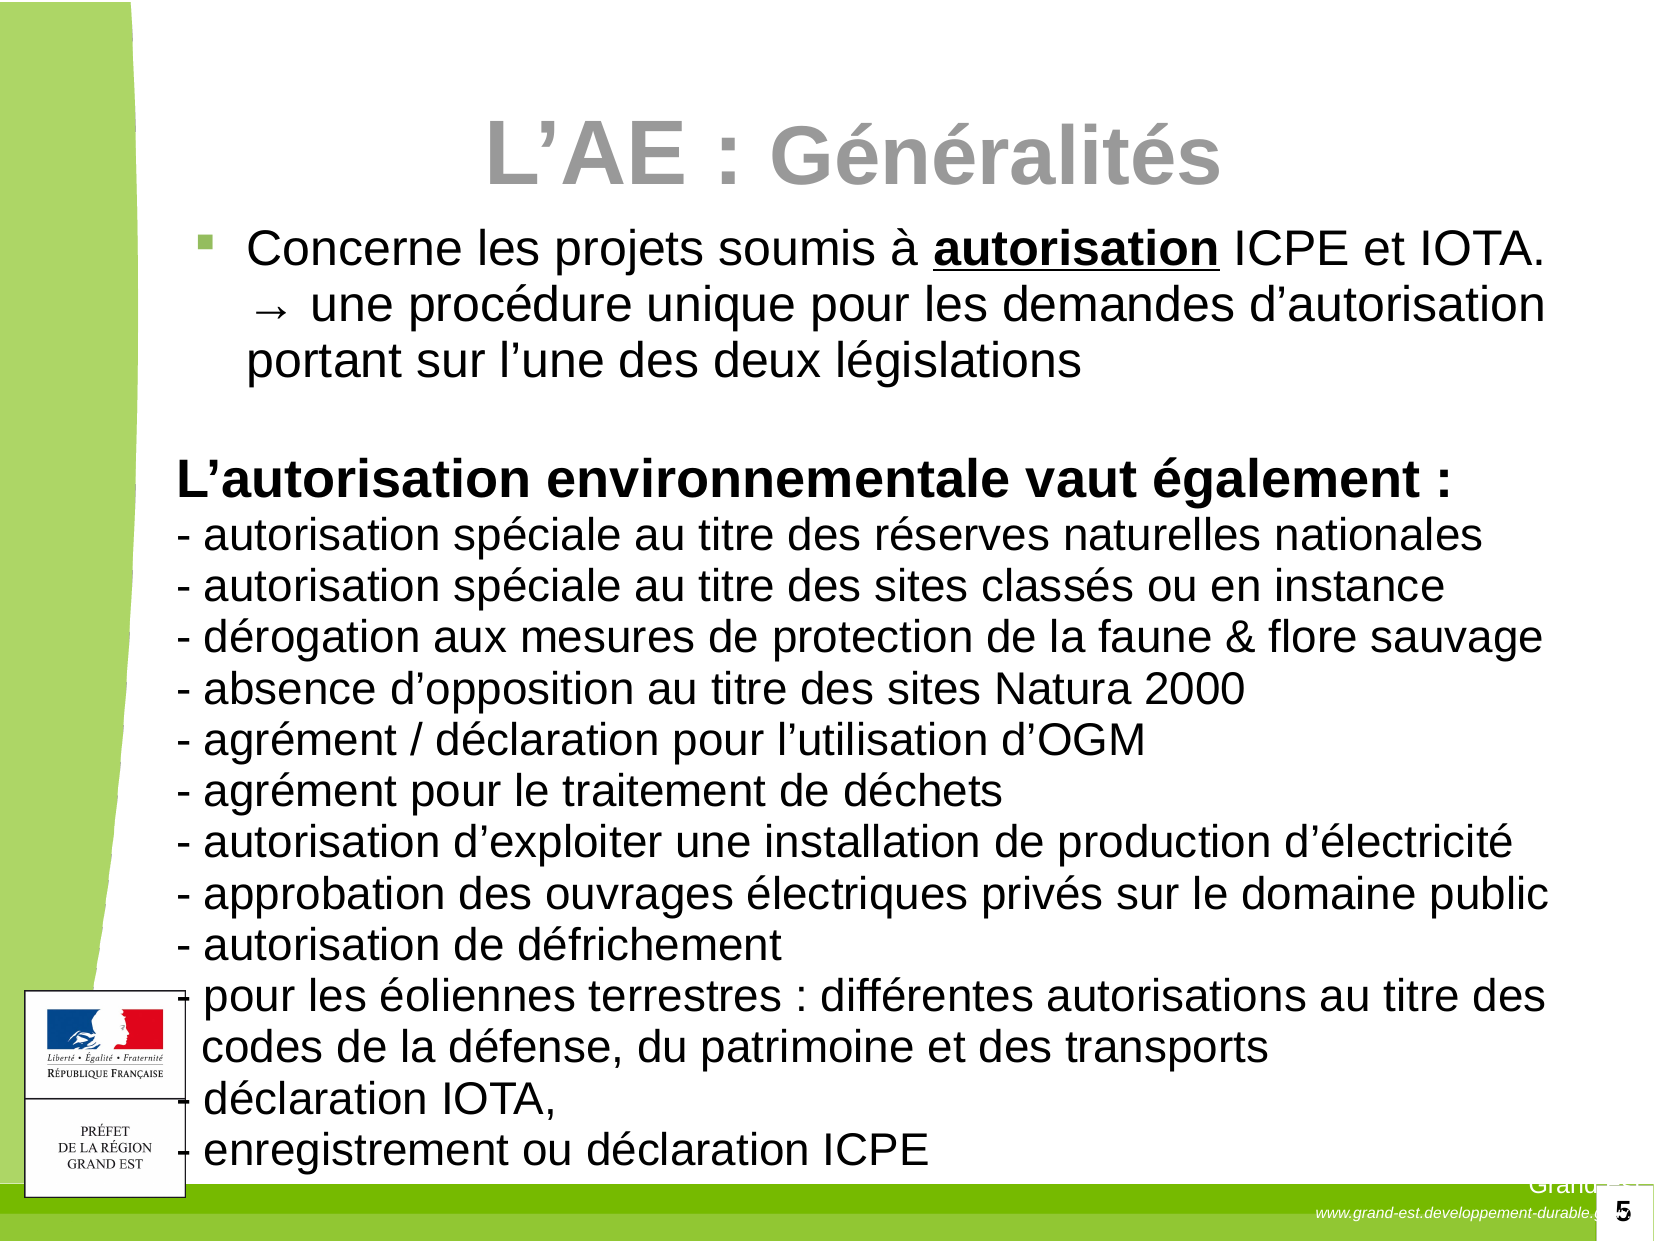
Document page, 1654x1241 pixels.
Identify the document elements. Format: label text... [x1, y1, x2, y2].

title L’AE : Généralités [136, 56, 1571, 250]
picture [0, 2, 1654, 1241]
text_box Concerne les projets soumis à autorisation ICPE et IOTA. → une procédure unique pour les demandes d’autorisation portant sur l’une des deux législations L’autorisation environnementale vaut également : - autorisation spéciale au titre des réserves naturelles nationales - autorisation spéciale au titre des sites classés ou en instance - dérogation aux mesures de protection de la faune & flore sauvage - absence d’opposition au titre des sites Natura 2000 - agrément / déclaration pour l’utilisation d’OGM - agrément pour le traitement de déchets - autorisation d’exploiter une installation de production d’électricité - approbation des ouvrages électriques privés sur le domaine public - autorisation de défrichement - pour les éoliennes terrestres : différentes autorisations au titre des codes de la défense, du patrimoine et des transports - déclaration IOTA, - enregistrement ou déclaration ICPE [161, 171, 1611, 1241]
picture [1611, 806, 1654, 1241]
